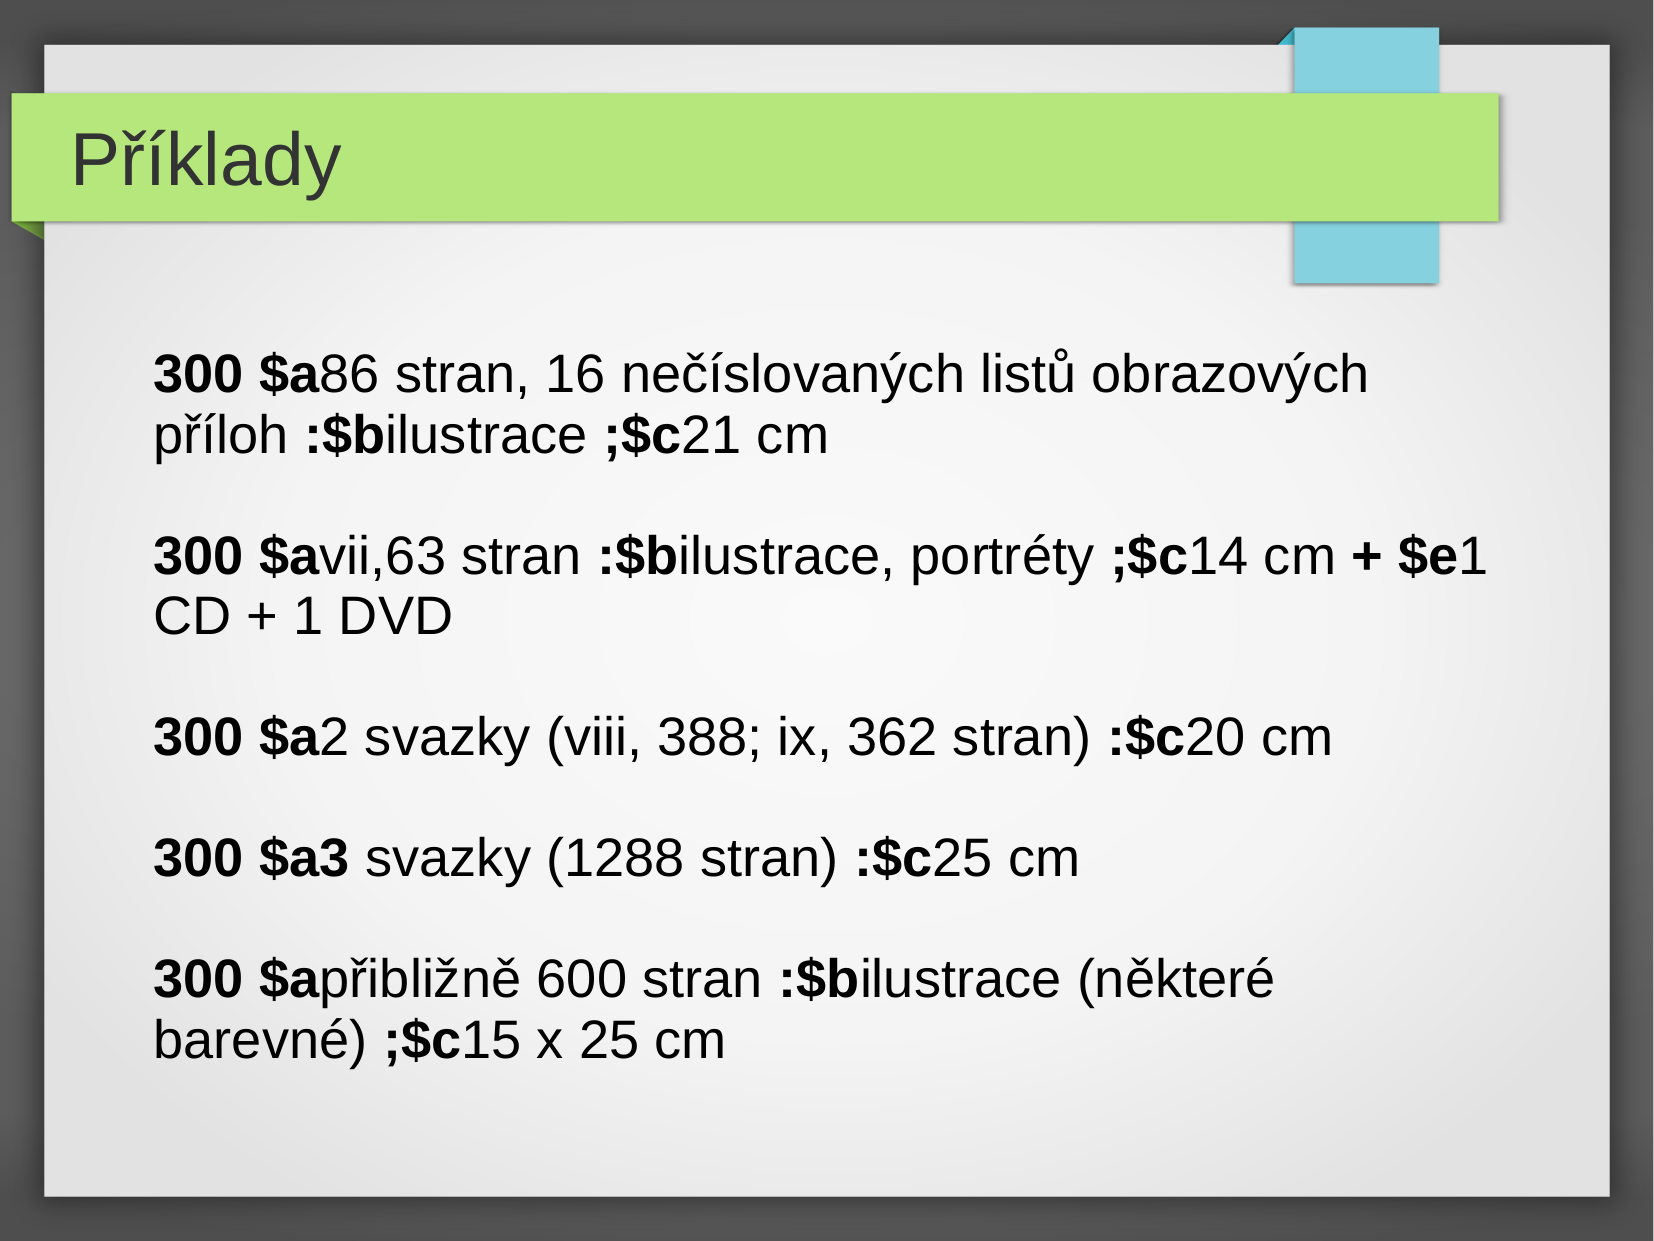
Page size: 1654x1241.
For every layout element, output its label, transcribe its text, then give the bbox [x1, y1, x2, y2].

picture [0, 0, 1654, 1241]
list 300 $a86 stran, 16 nečíslovaných listů obrazových příloh :$bilustrace ;$c21 cm 300 $avii,63 stran :$bilustrace, portréty ;$c14 cm + $e1 CD + 1 DVD 300 $a2 svazky (viii, 388; ix, 362 stran) :$c20 cm 300 $a3 svazky (1288 stran) :$c25 cm 300 $apřibližně 600 stran :$bilustrace (některé barevné) ;$c15 x 25 cm [82, 343, 1538, 1134]
title Příklady [70, 106, 1229, 213]
